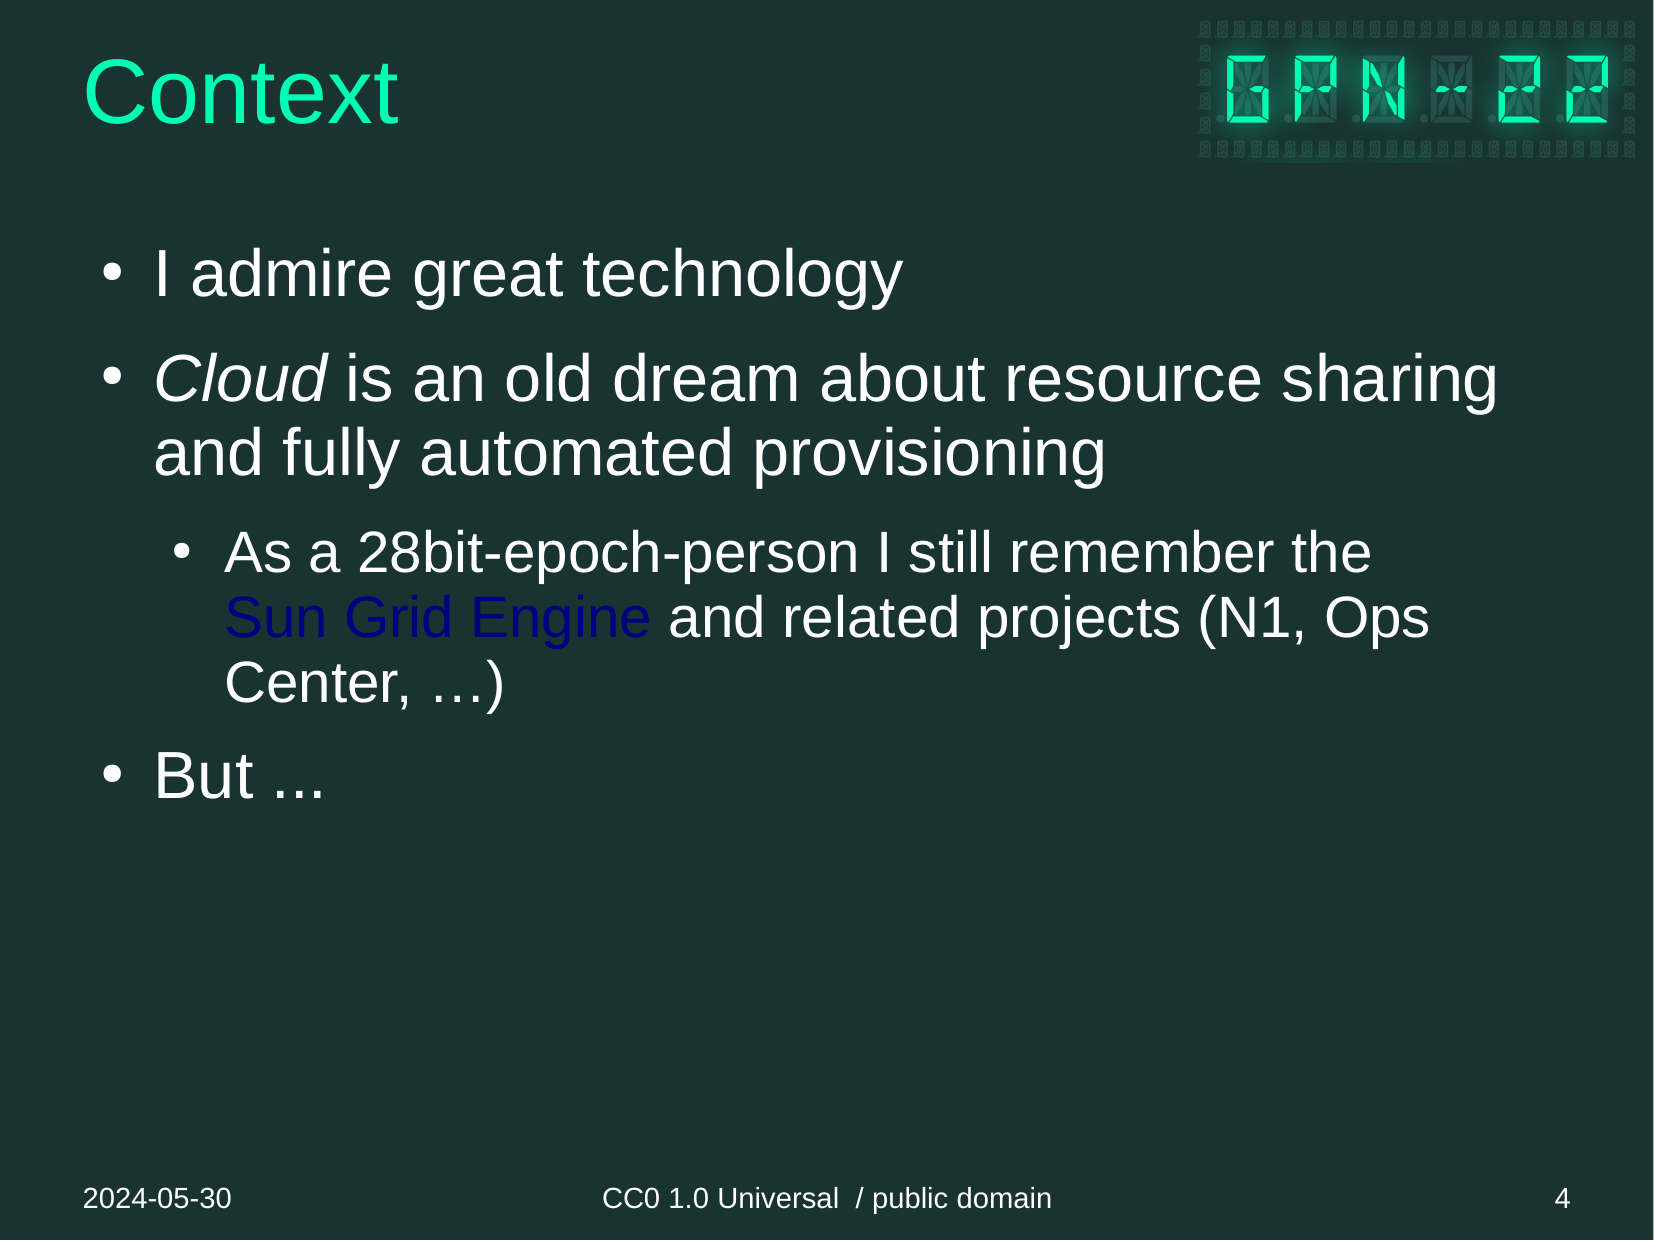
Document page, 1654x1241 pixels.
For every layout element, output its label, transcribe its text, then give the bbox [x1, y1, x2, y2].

picture [1196, 15, 1639, 163]
title Context [82, 40, 1004, 143]
list I admire great technology Cloud is an old dream about resource sharing and fully automated provisioning As a 28bit-epoch-person I still remember the Sun Grid Engine and related projects (N1, Ops Center, …) But ... [82, 236, 1571, 956]
